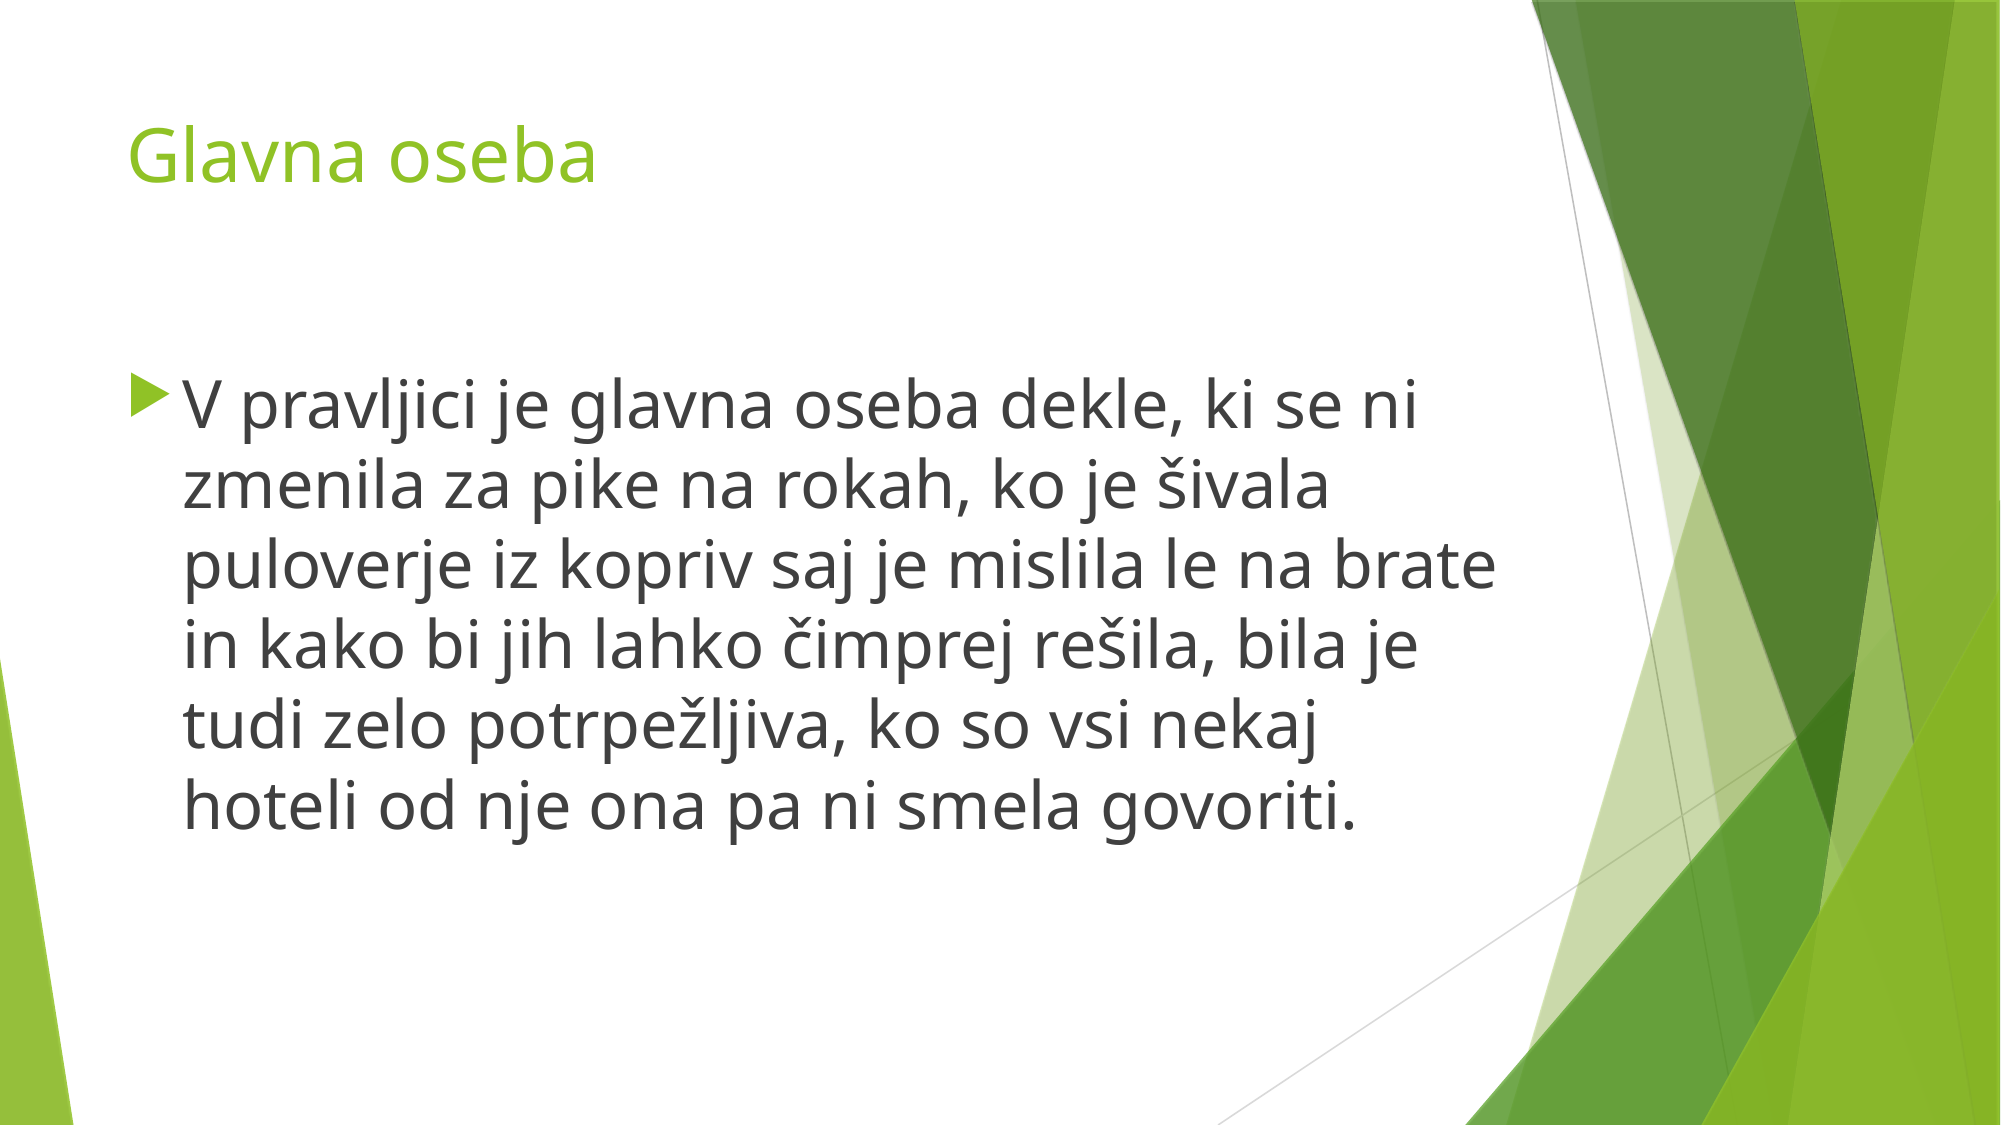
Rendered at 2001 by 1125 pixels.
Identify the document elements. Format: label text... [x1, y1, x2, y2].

list V pravljici je glavna oseba dekle, ki se ni zmenila za pike na rokah, ko je šivala puloverje iz kopriv saj je mislila le na brate in kako bi jih lahko čimprej rešila, bila je tudi zelo potrpežljiva, ko so vsi nekaj hoteli od nje ona pa ni smela govoriti. [111, 354, 1522, 992]
title Glavna oseba [111, 99, 1522, 317]
